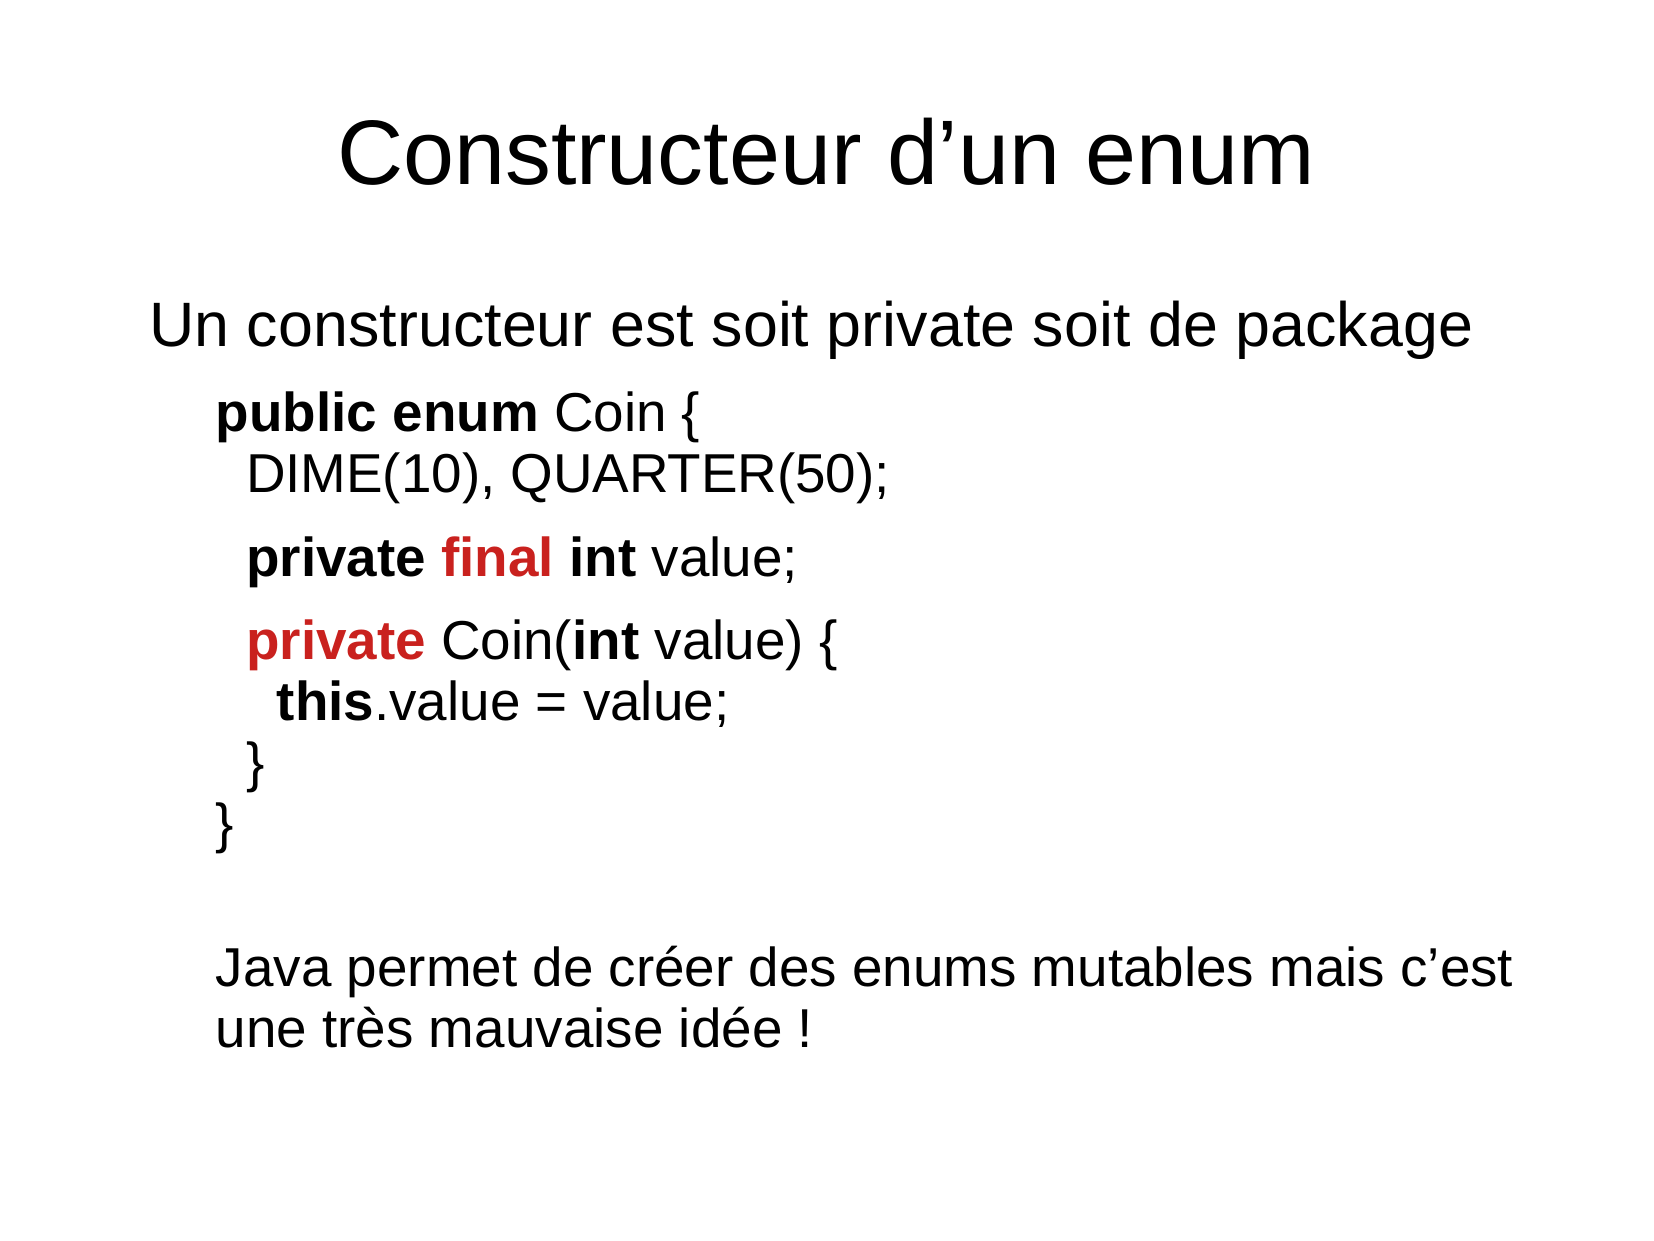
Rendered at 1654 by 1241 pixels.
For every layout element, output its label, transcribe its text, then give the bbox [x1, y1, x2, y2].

title Constructeur d’un enum [82, 49, 1571, 257]
list Un constructeur est soit private soit de package public enum Coin { DIME(10), QUARTER(50); private final int value; private Coin(int value) { this.value = value; } } Java permet de créer des enums mutables mais c’est une très mauvaise idée ! [82, 290, 1571, 1066]
